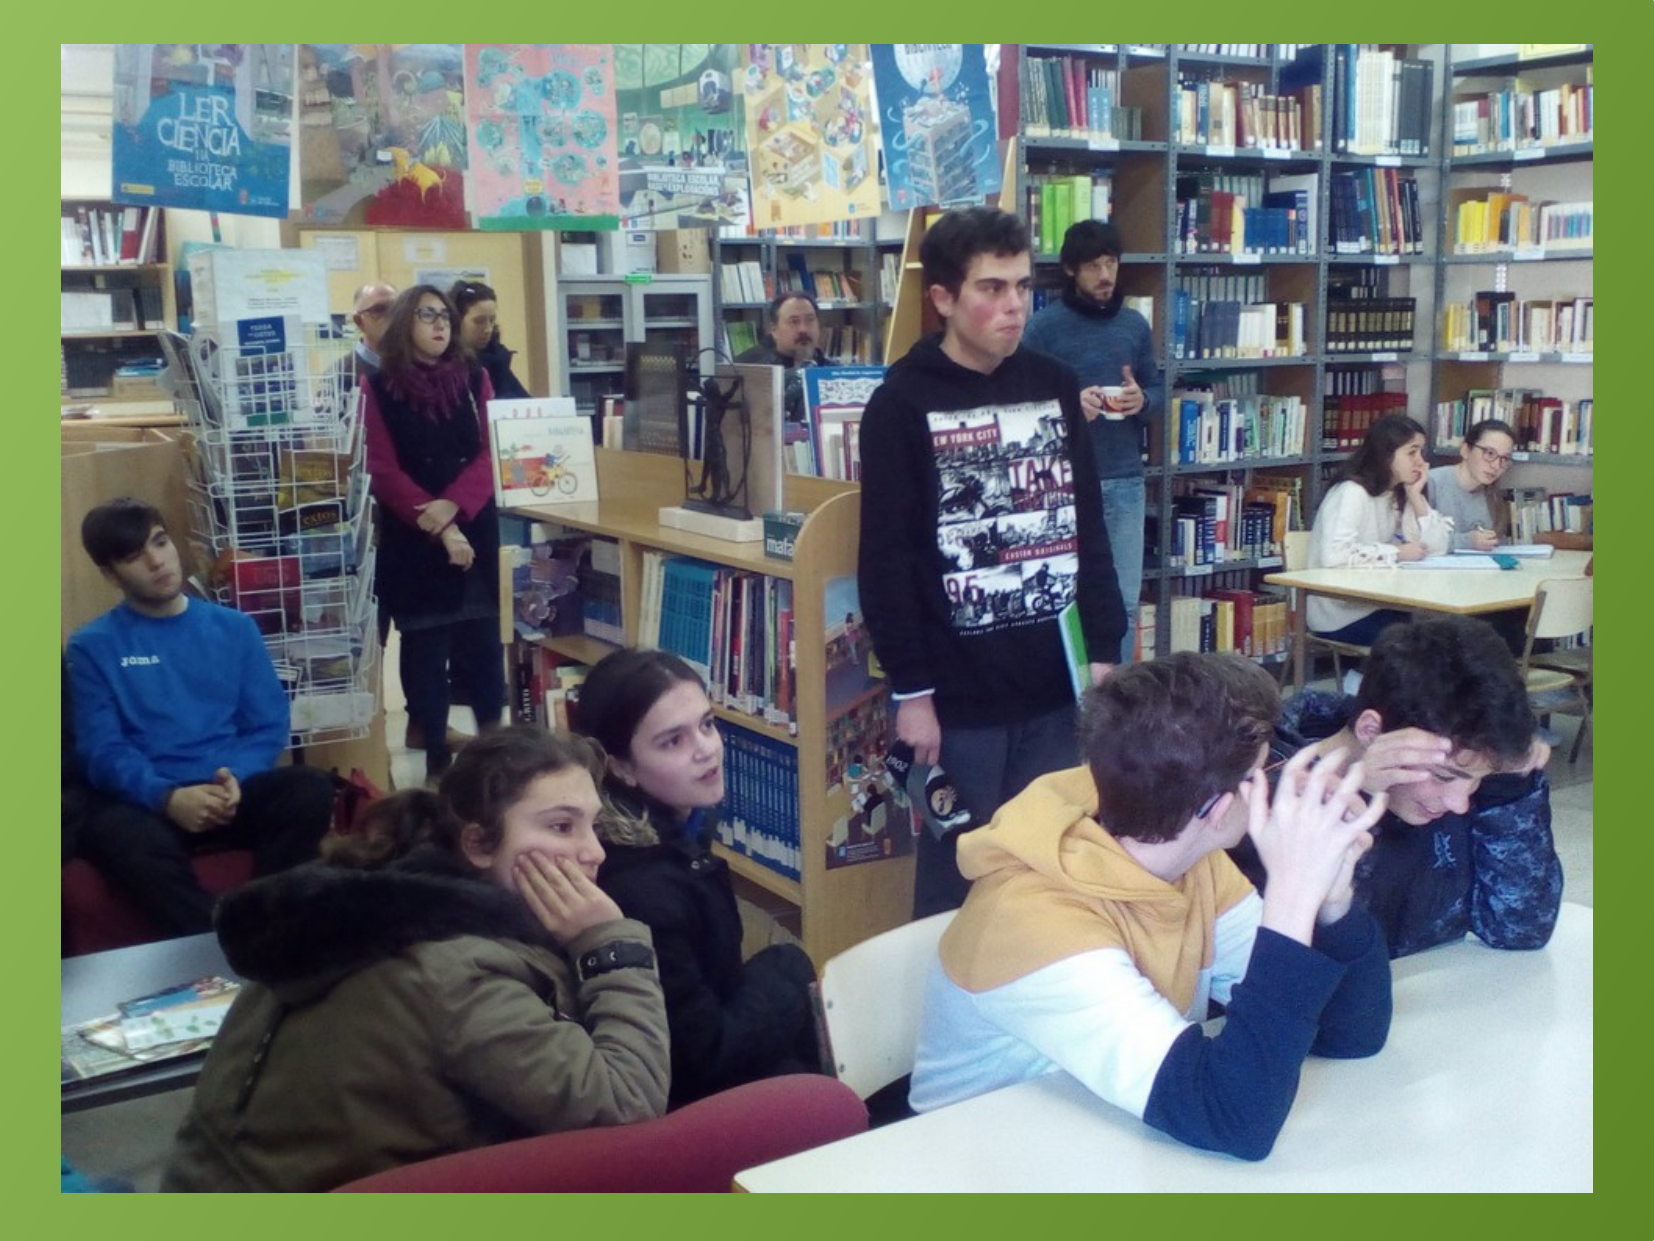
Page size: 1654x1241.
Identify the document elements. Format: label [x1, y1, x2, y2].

picture [61, 44, 1593, 1193]
